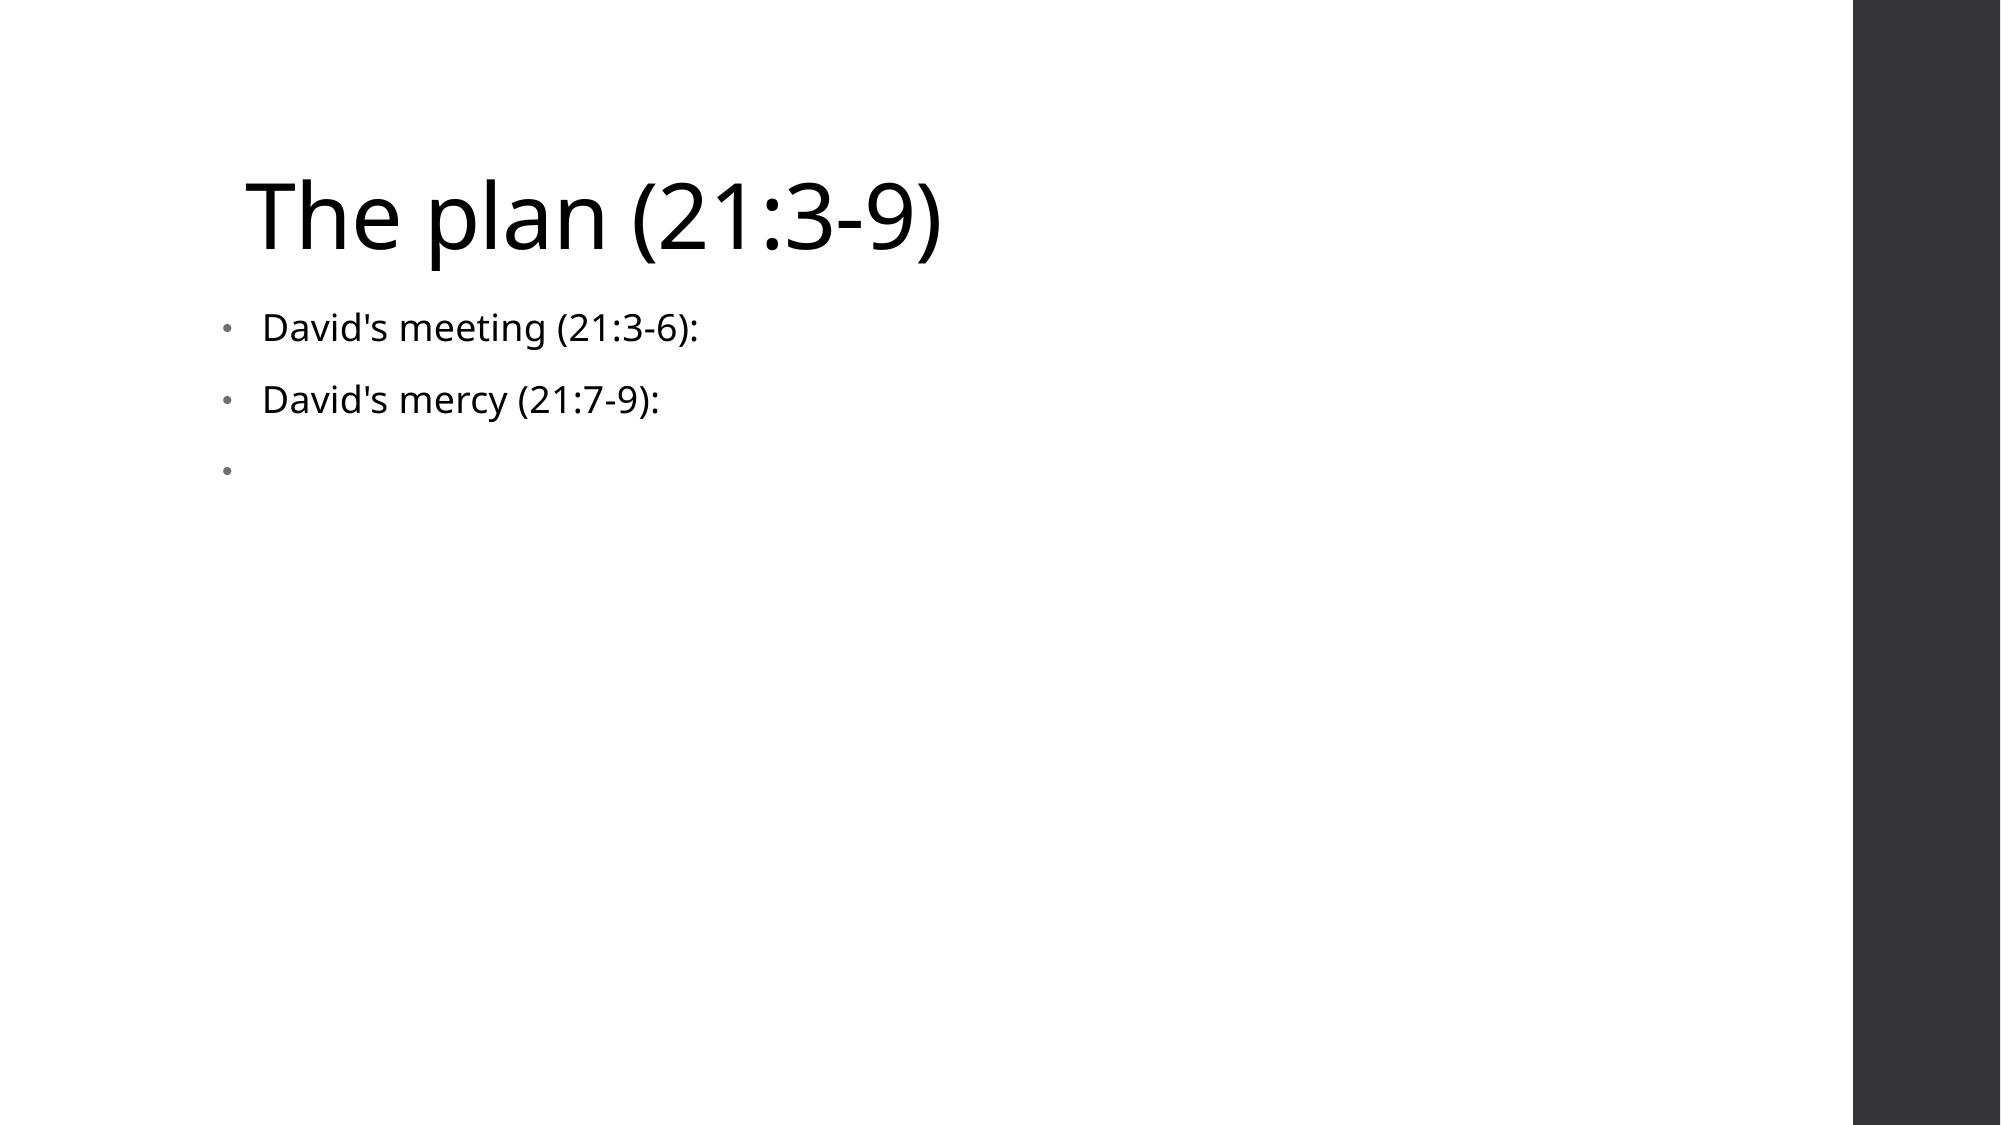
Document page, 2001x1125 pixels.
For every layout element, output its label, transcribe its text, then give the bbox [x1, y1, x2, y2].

list David's meeting (21:3-6): David's mercy (21:7-9): [206, 299, 1617, 1014]
title The plan (21:3-9) [206, 60, 1797, 278]
